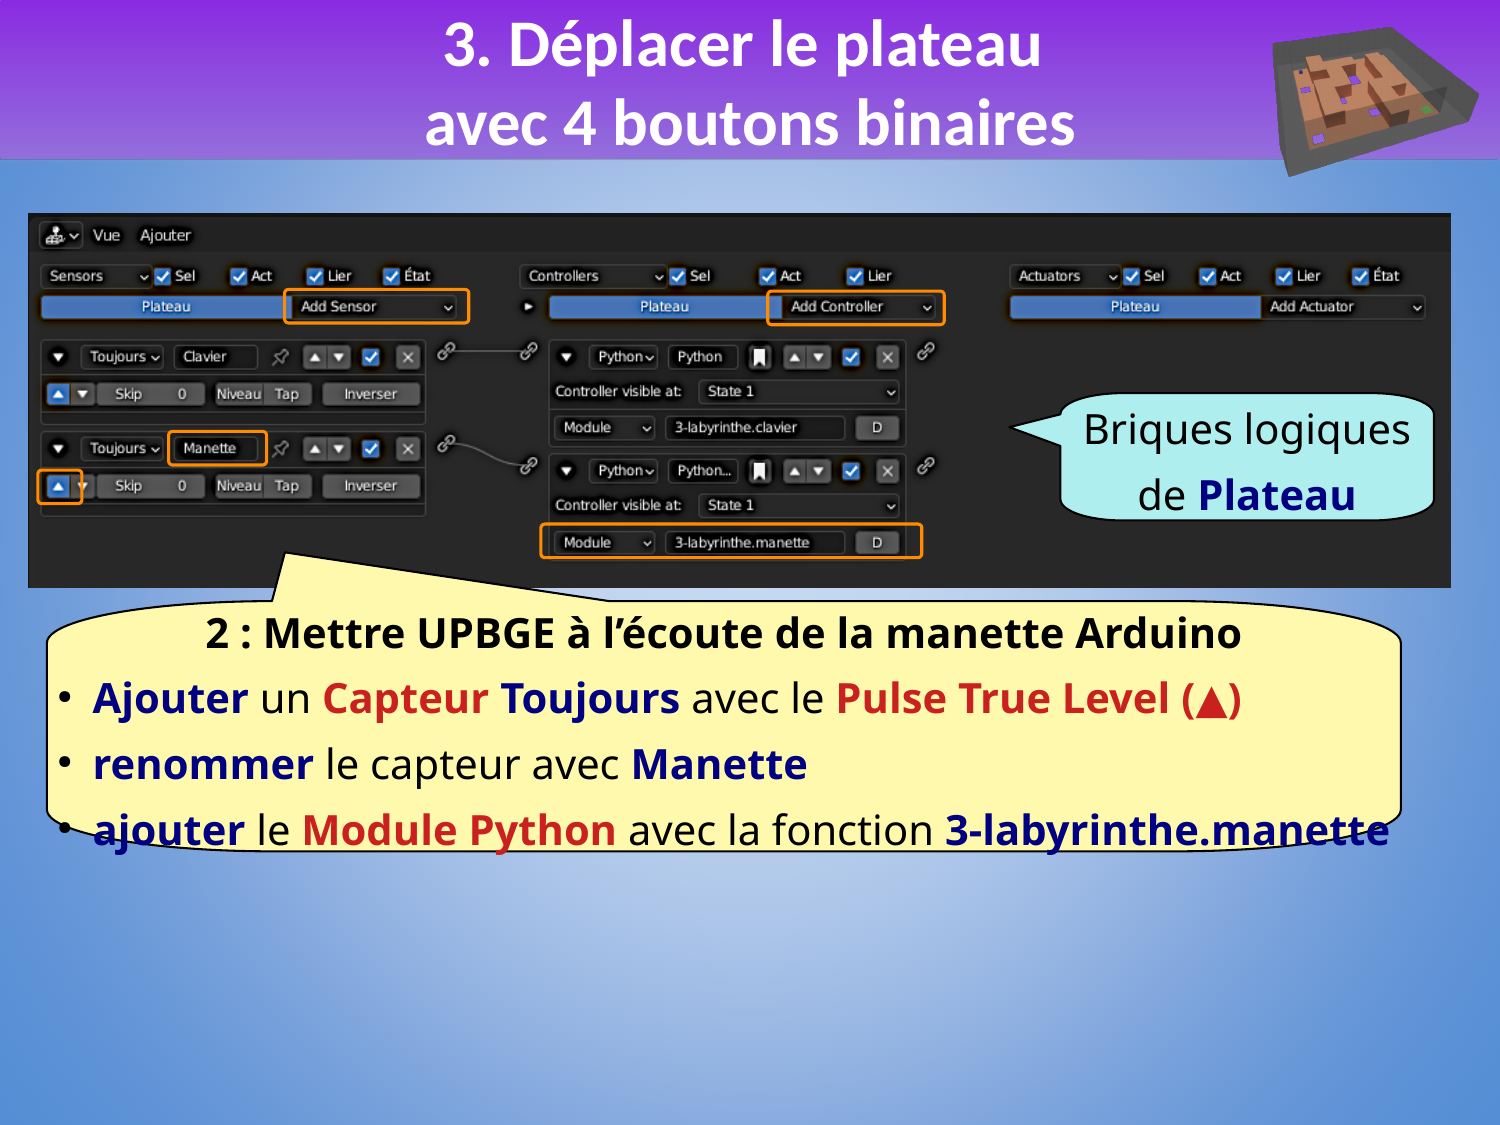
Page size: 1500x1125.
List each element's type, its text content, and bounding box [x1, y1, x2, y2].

text_box Briques logiques de Plateau [1009, 393, 1434, 521]
text_box 3. Déplacer le plateau avec 4 boutons binaires [0, 0, 1500, 159]
picture [0, 27, 1500, 1125]
text_box 2 : Mettre UPBGE à l’écoute de la manette Arduino Ajouter un Capteur Toujours avec le Pulse True Level (▲) renommer le capteur avec Manette ajouter le Module Python avec la fonction 3-labyrinthe.manette [46, 552, 1401, 852]
